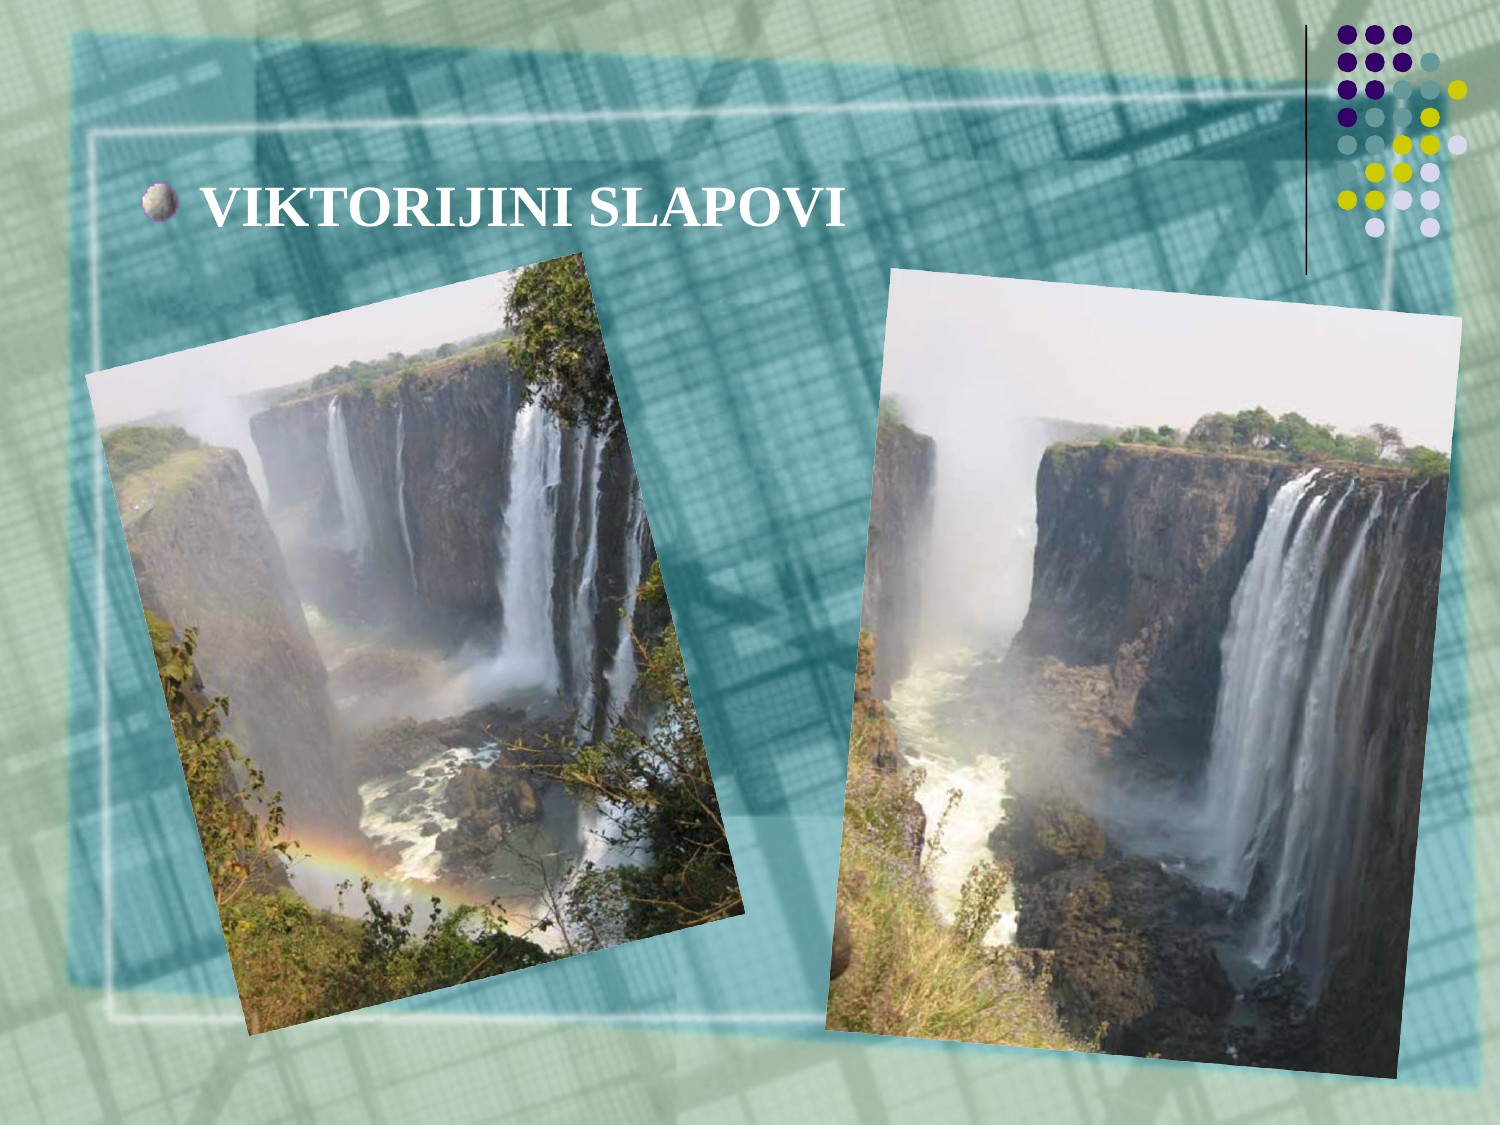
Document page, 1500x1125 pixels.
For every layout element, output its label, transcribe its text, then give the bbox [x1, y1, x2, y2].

picture [0, 0, 1500, 1125]
text_box VIKTORIJINI SLAPOVI [123, 160, 863, 246]
